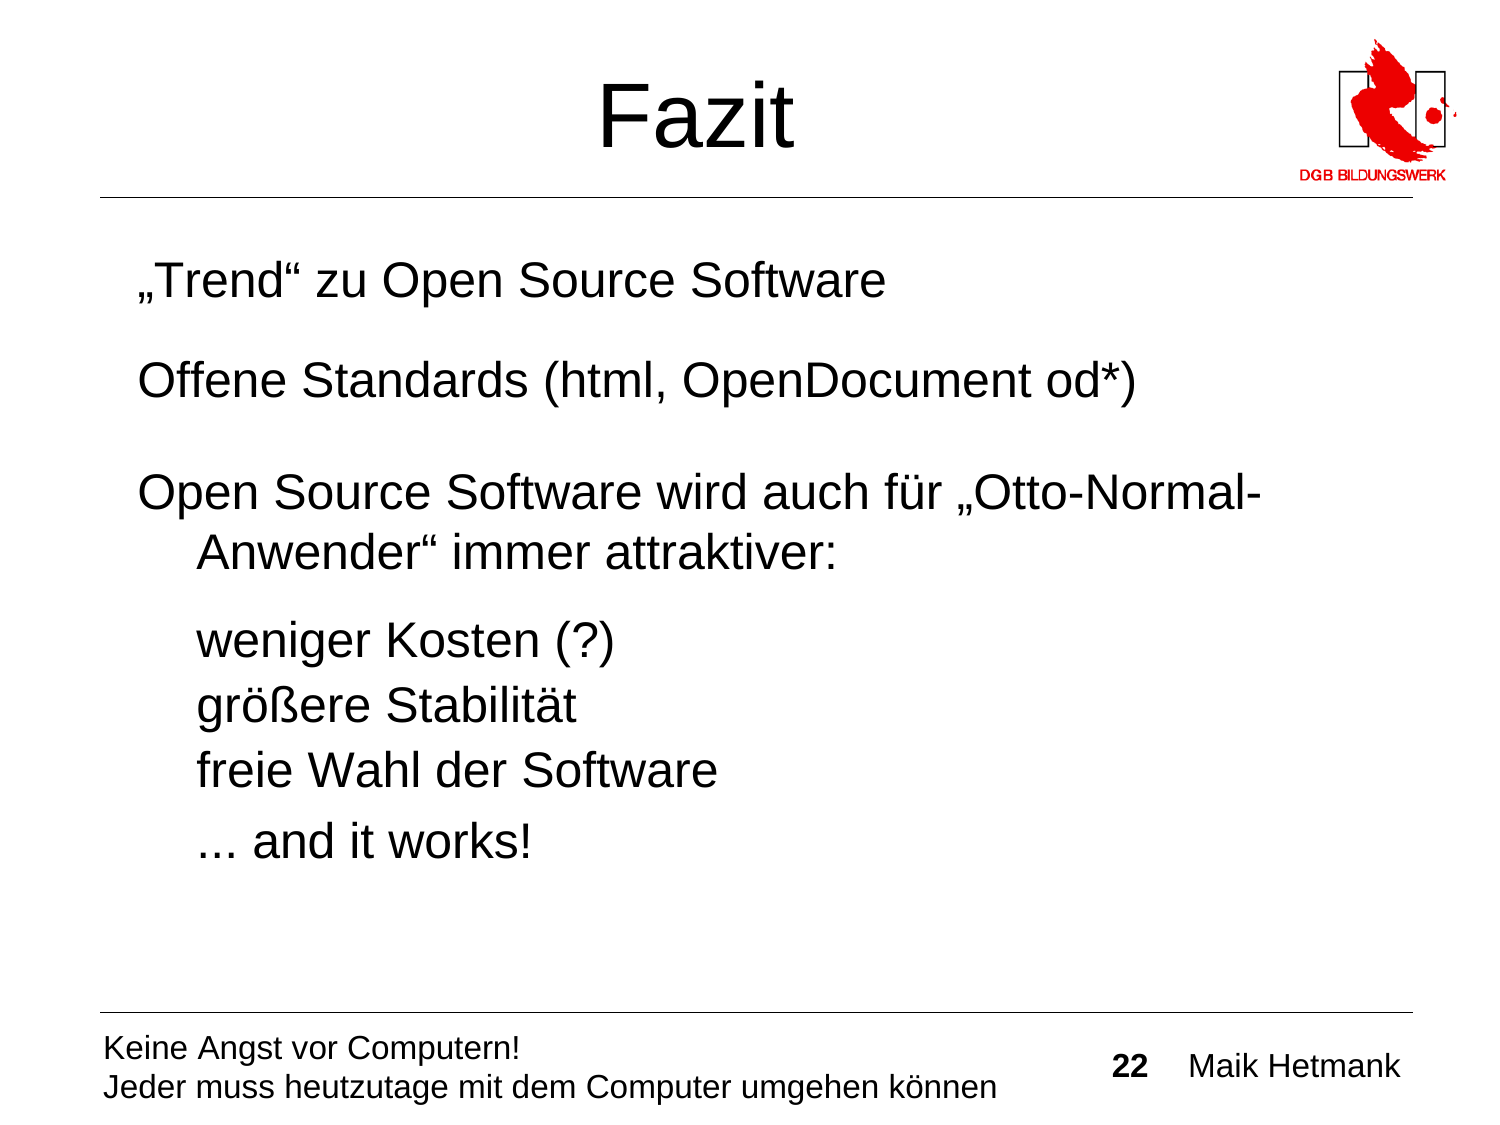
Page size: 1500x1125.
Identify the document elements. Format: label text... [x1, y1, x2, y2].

text_box ... and it works! [137, 809, 1407, 870]
text_box weniger Kosten (?) [137, 608, 1407, 669]
text_box Open Source Software wird auch für „Otto-Normal-Anwender“ immer attraktiver: [137, 460, 1407, 577]
text_box „Trend“ zu Open Source Software [137, 248, 1407, 309]
title Fazit [87, 49, 1305, 175]
text_box Offene Standards (html, OpenDocument od*) [137, 348, 1407, 409]
text_box freie Wahl der Software [137, 738, 1407, 799]
text_box größere Stabilität [137, 673, 1407, 734]
picture [1299, 37, 1457, 181]
